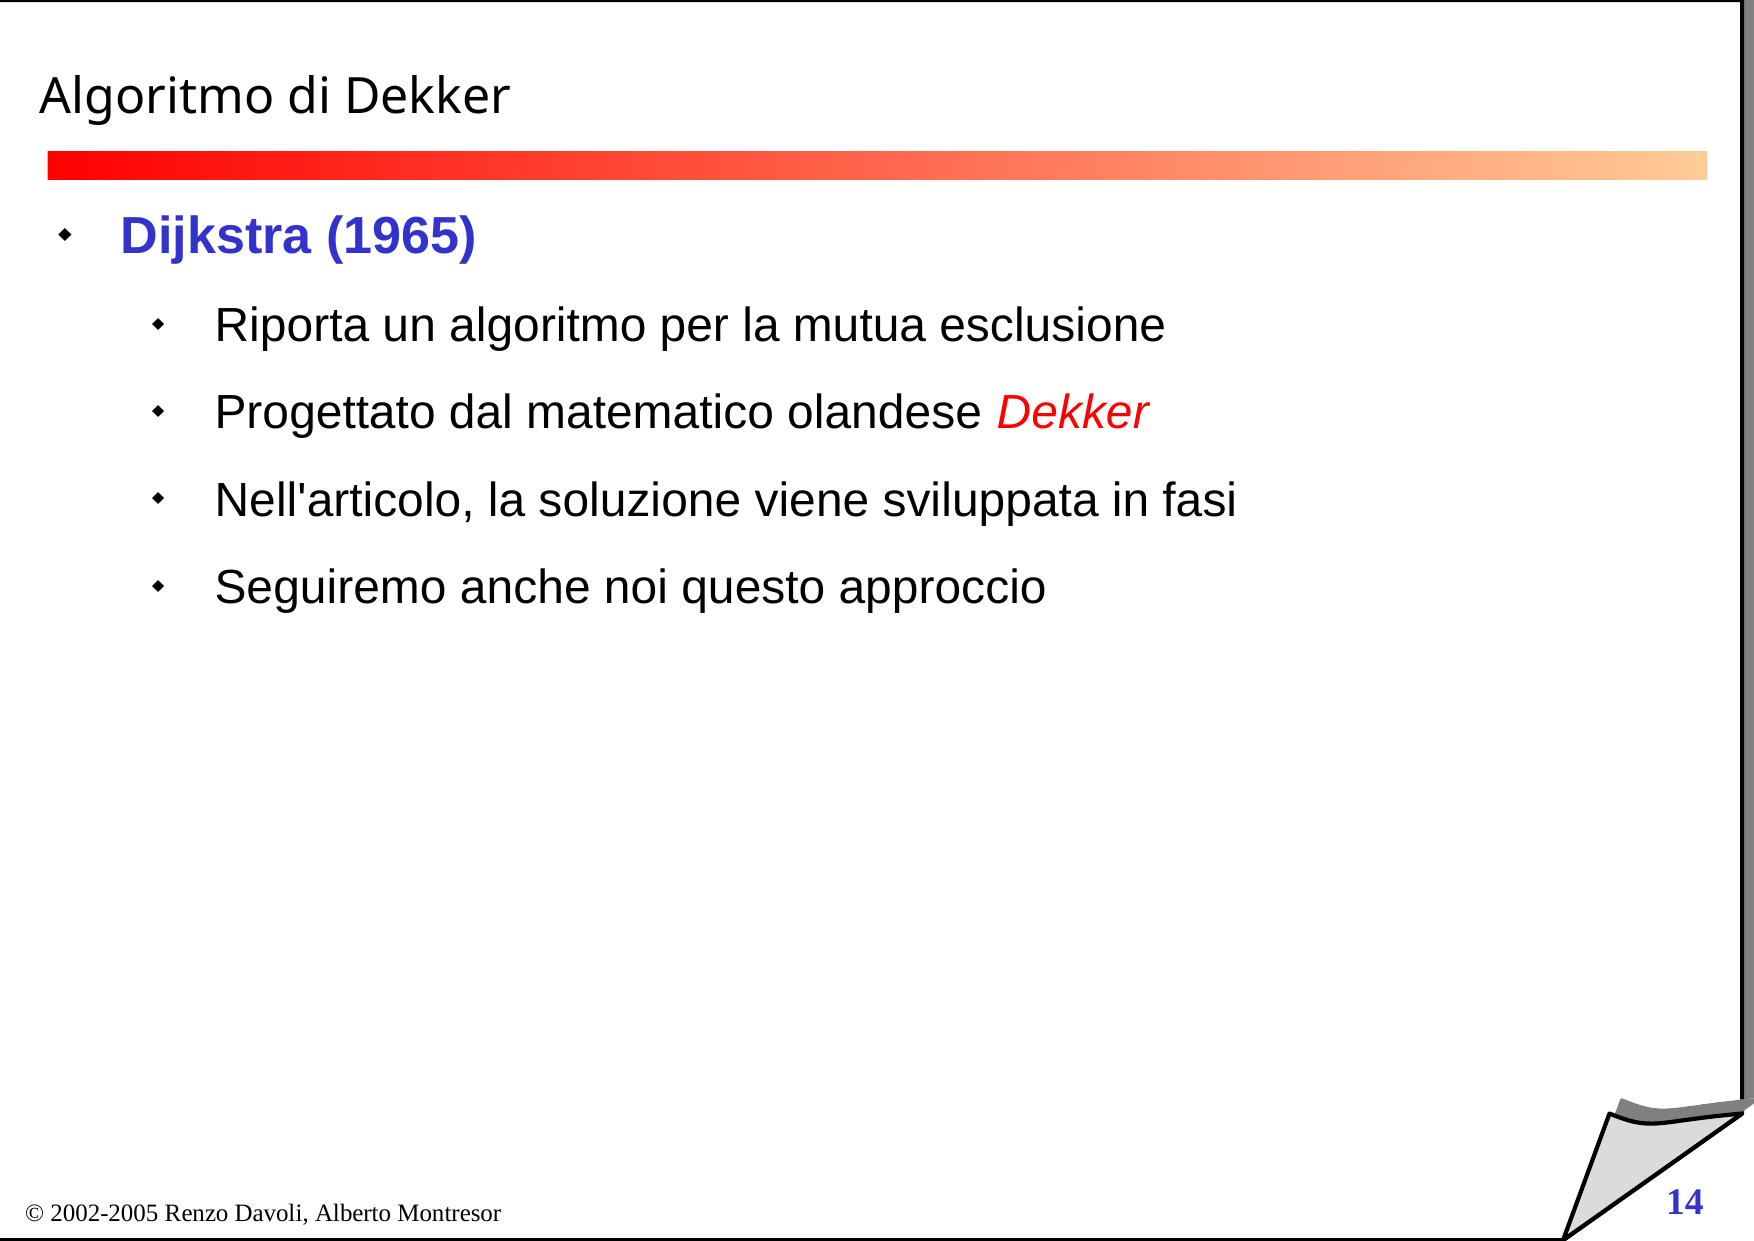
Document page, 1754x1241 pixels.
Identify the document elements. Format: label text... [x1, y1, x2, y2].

title Algoritmo di Dekker [39, 49, 1713, 144]
list Dijkstra (1965) Riporta un algoritmo per la mutua esclusione Progettato dal matematico olandese Dekker Nell'articolo, la soluzione viene sviluppata in fasi Seguiremo anche noi questo approccio [58, 206, 1696, 815]
